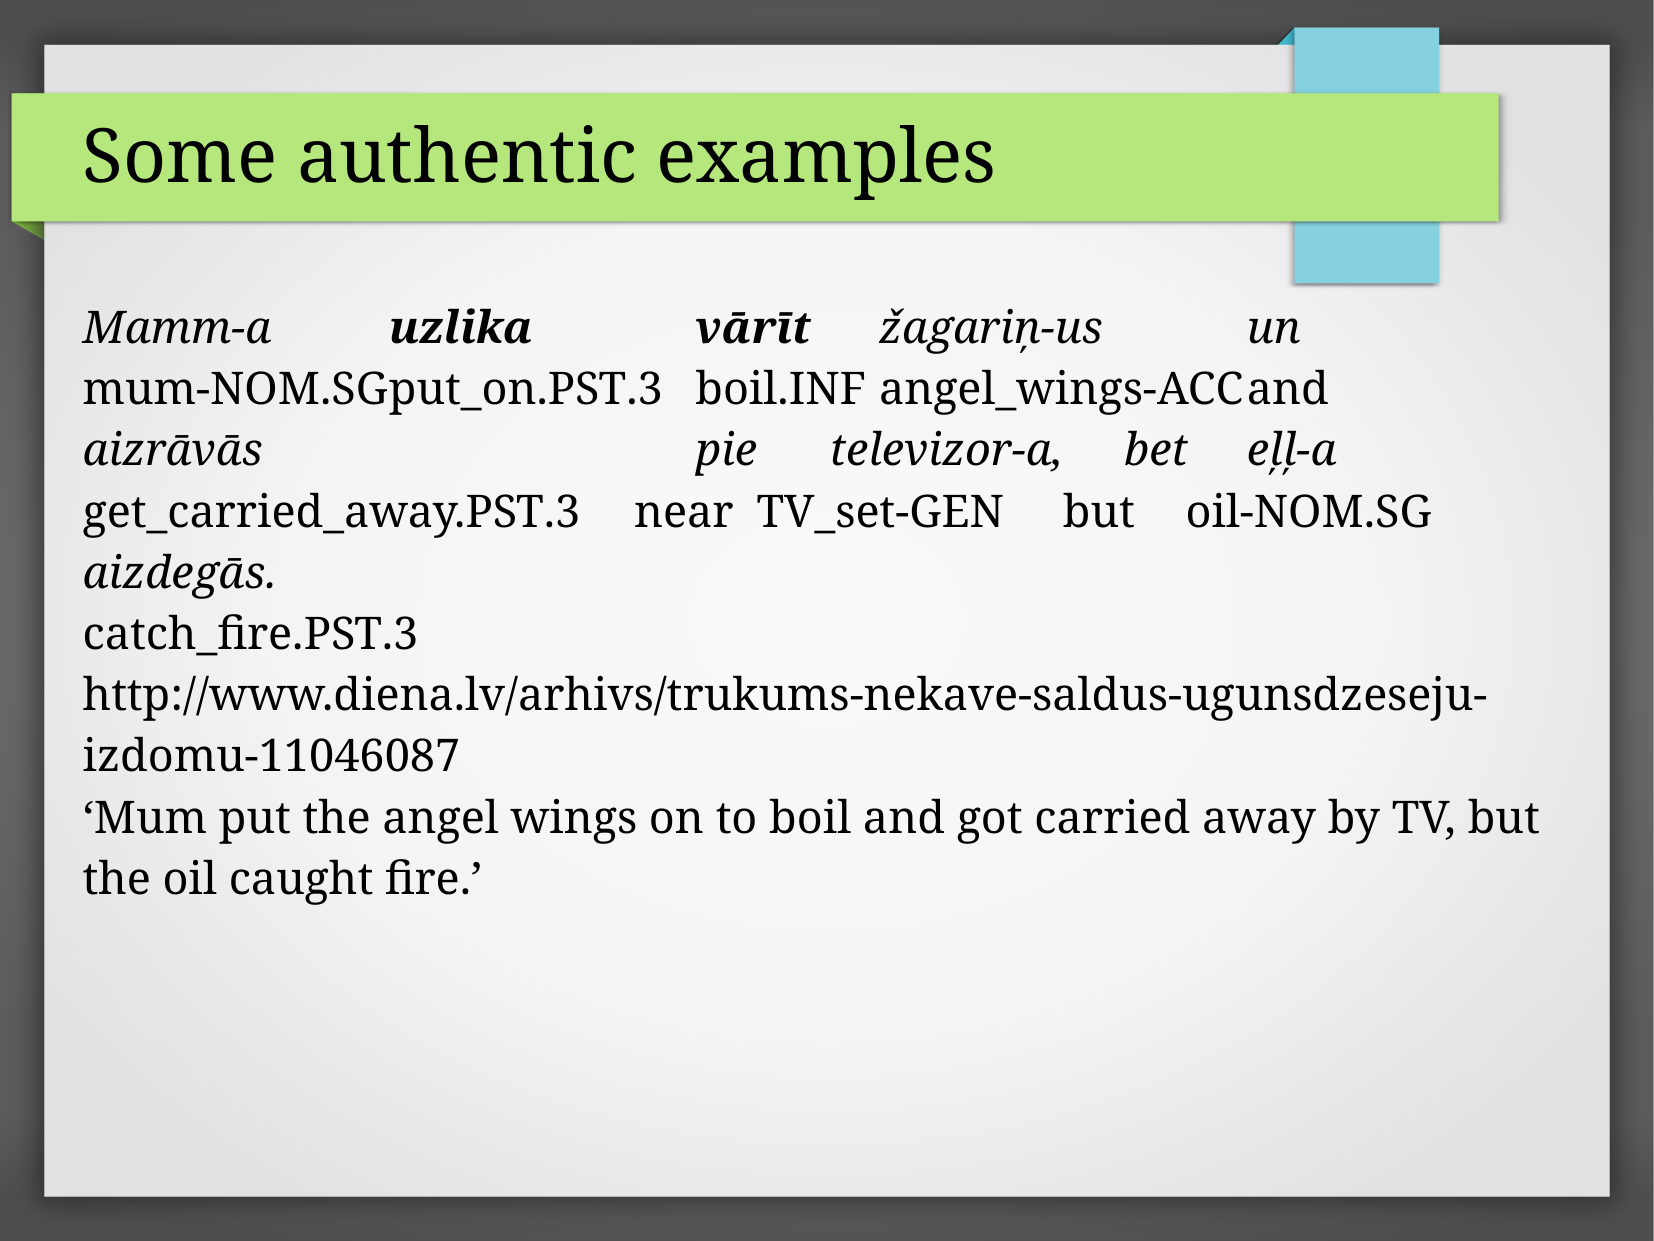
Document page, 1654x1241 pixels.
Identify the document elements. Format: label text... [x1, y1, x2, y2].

title Some authentic examples [82, 94, 1264, 213]
list Mamm-a uzlika vārīt žagariņ-us un mum-nom.sg put_on.pst.3 boil.inf angel_wings-acc and aizrāvās pie televizor-a, bet eļļ-a get_carried_away.pst.3 near TV_set-gen but oil-nom.sg aizdegās. catch_fire.pst.3 http://www.diena.lv/arhivs/trukums-nekave-saldus-ugunsdzeseju-izdomu-11046087 ‘Mum put the angel wings on to boil and got carried away by TV, but the oil caught fire.’ [82, 295, 1571, 1015]
picture [0, 0, 1654, 1241]
